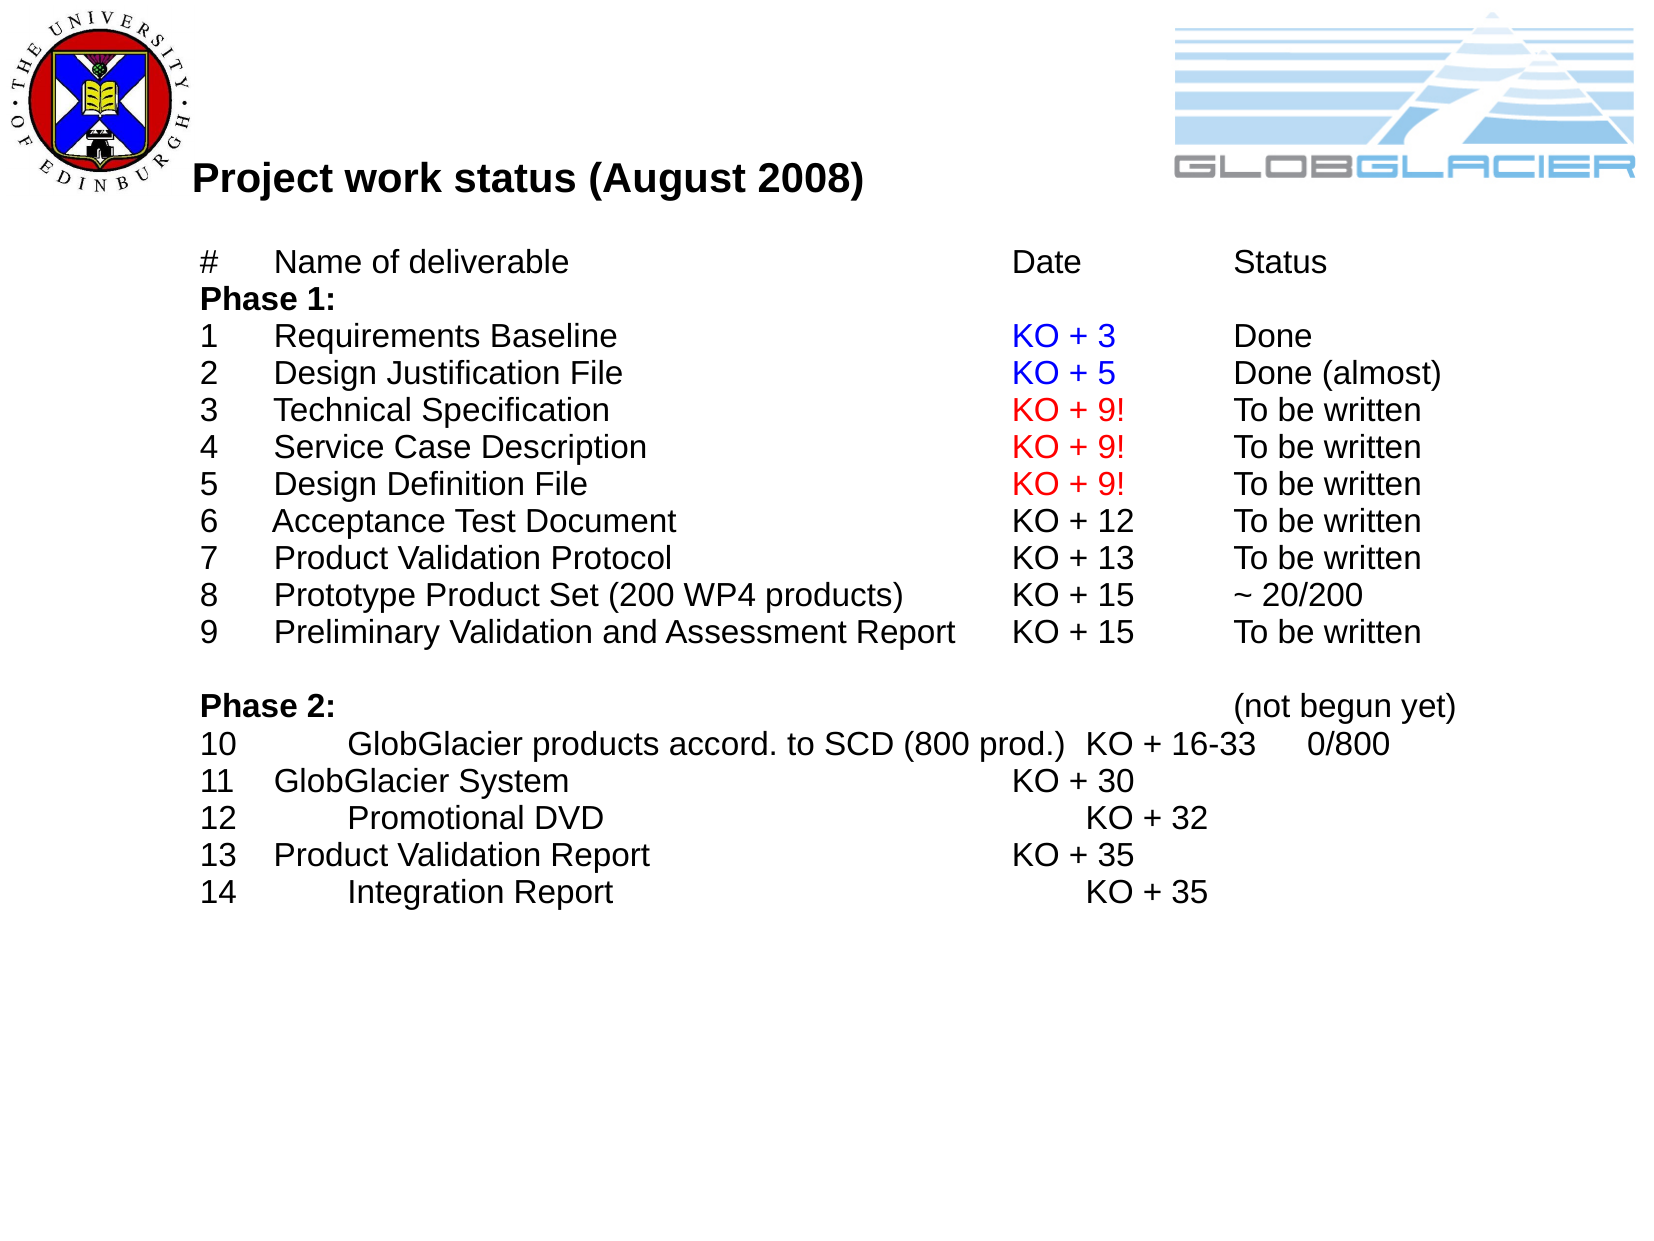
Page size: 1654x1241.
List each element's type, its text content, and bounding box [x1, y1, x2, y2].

picture [6, 5, 195, 197]
text_box Project work status (August 2008) [177, 147, 880, 226]
picture [1139, 0, 1654, 188]
text_box # Name of deliverable Date Status Phase 1: 1 Requirements Baseline KO + 3 Done 2 Design Justification File KO + 5 Done (almost) 3 Technical Specification KO + 9! To be written 4 Service Case Description KO + 9! To be written 5 Design Definition File KO + 9! To be written 6 Acceptance Test Document KO + 12 To be written 7 Product Validation Protocol KO + 13 To be written 8 Prototype Product Set (200 WP4 products) KO + 15 ~ 20/200 9 Preliminary Validation and Assessment Report KO + 15 To be written Phase 2: (not begun yet) 10 GlobGlacier products accord. to SCD (800 prod.) KO + 16-33 0/800 11 GlobGlacier System KO + 30 12 Promotional DVD KO + 32 13 Product Validation Report KO + 35 14 Integration Report KO + 35 [185, 236, 1506, 1144]
